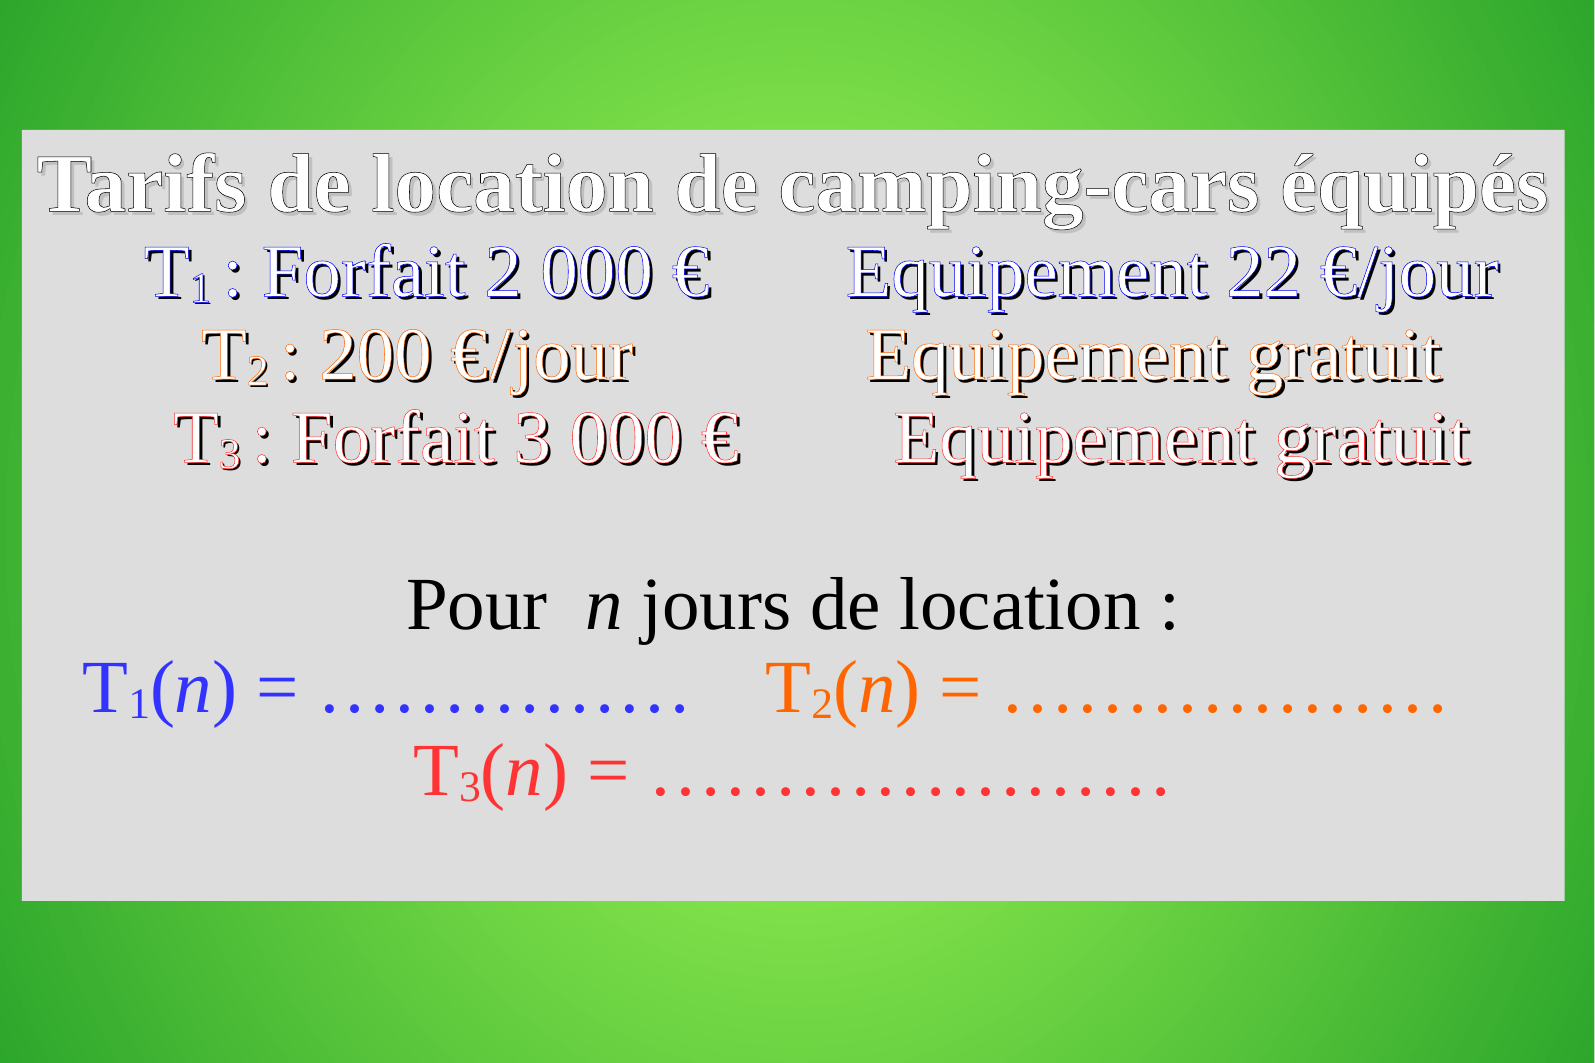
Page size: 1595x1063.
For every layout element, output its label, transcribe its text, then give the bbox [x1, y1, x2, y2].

text_box Tarifs de location de camping-cars équipés T1 : Forfait 2 000 € Equipement 22 €/jour T2 : 200 € / jour Equipement gratuit T3 : Forfait 3 000 € Equipement gratuit Pour n jours de location : T1(n) = …………… T2(n) = ……………… T3(n) = ………………… [21, 129, 1565, 901]
picture [0, 0, 1595, 1063]
